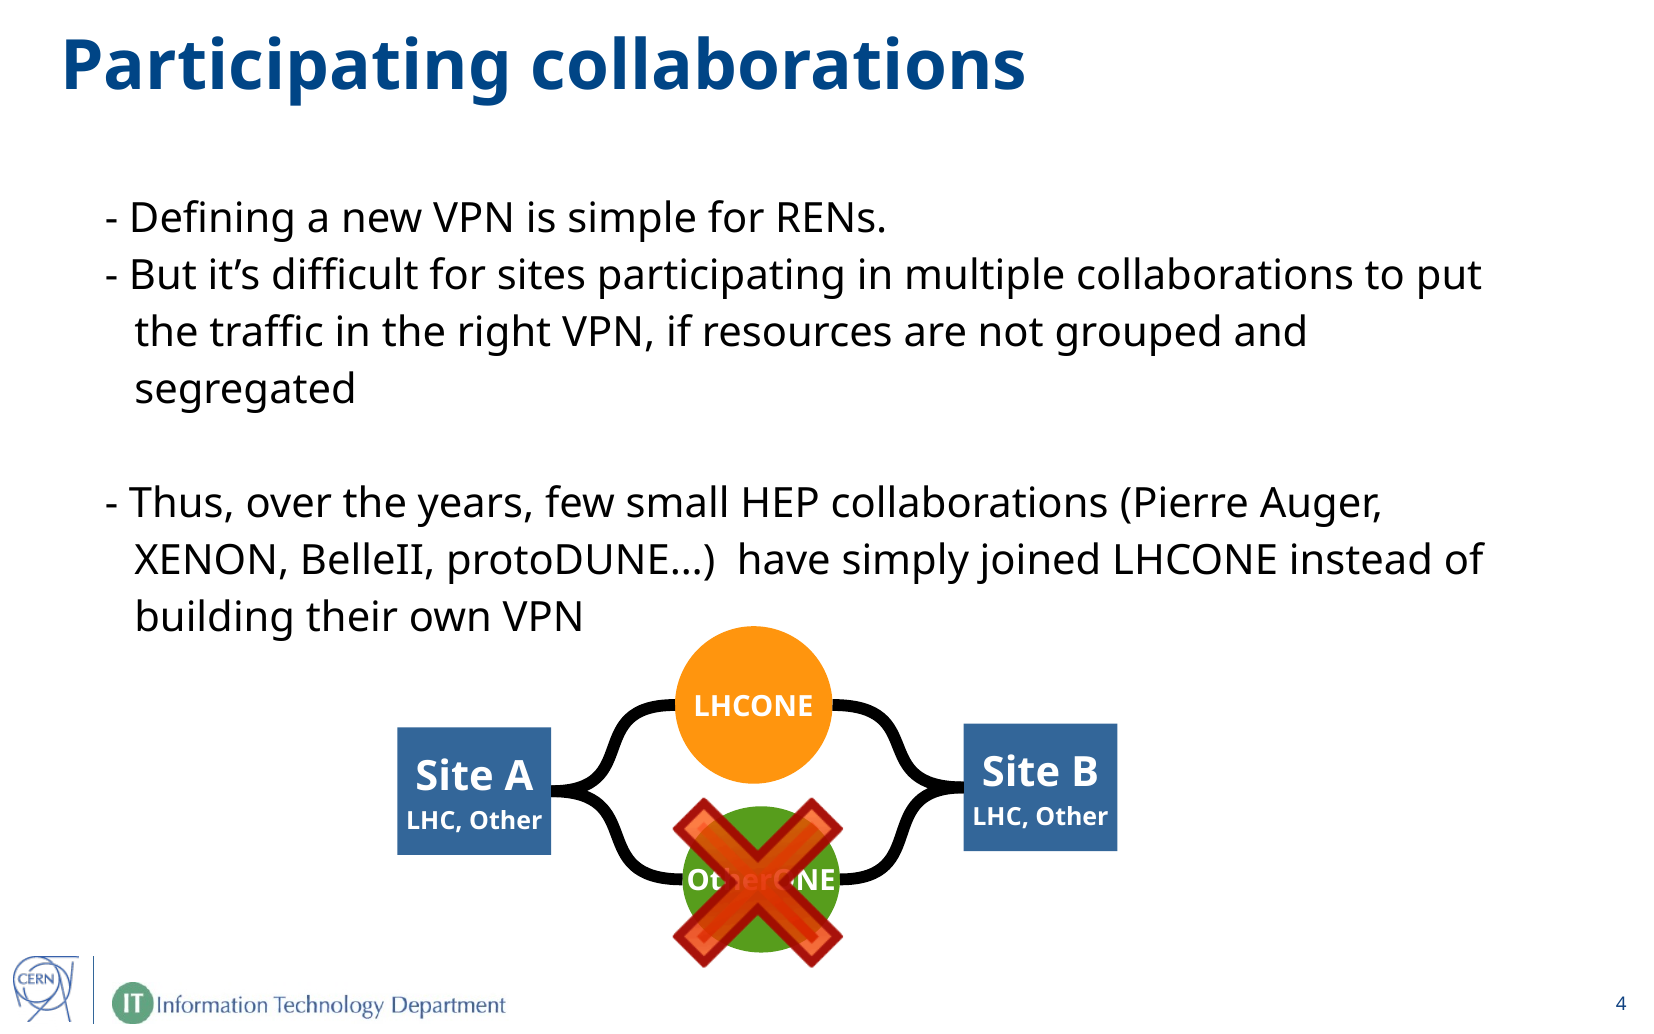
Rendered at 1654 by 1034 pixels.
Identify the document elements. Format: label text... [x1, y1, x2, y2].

text_box LHCONE [675, 626, 833, 784]
title Participating collaborations [60, 0, 1528, 138]
picture [112, 1009, 755, 1024]
text_box Site A LHC, Other [397, 727, 552, 855]
text_box - Defining a new VPN is simple for RENs. - But it’s difficult for sites participating in multiple collaborations to put the traffic in the right VPN, if resources are not grouped and segregated - Thus, over the years, few small HEP collaborations (Pierre Auger, XENON, BelleII, protoDUNE…) have simply joined LHCONE instead of building their own VPN [90, 180, 1549, 1009]
picture [13, 956, 79, 1032]
picture [662, 791, 850, 977]
text_box Site B LHC, Other [963, 723, 1118, 852]
